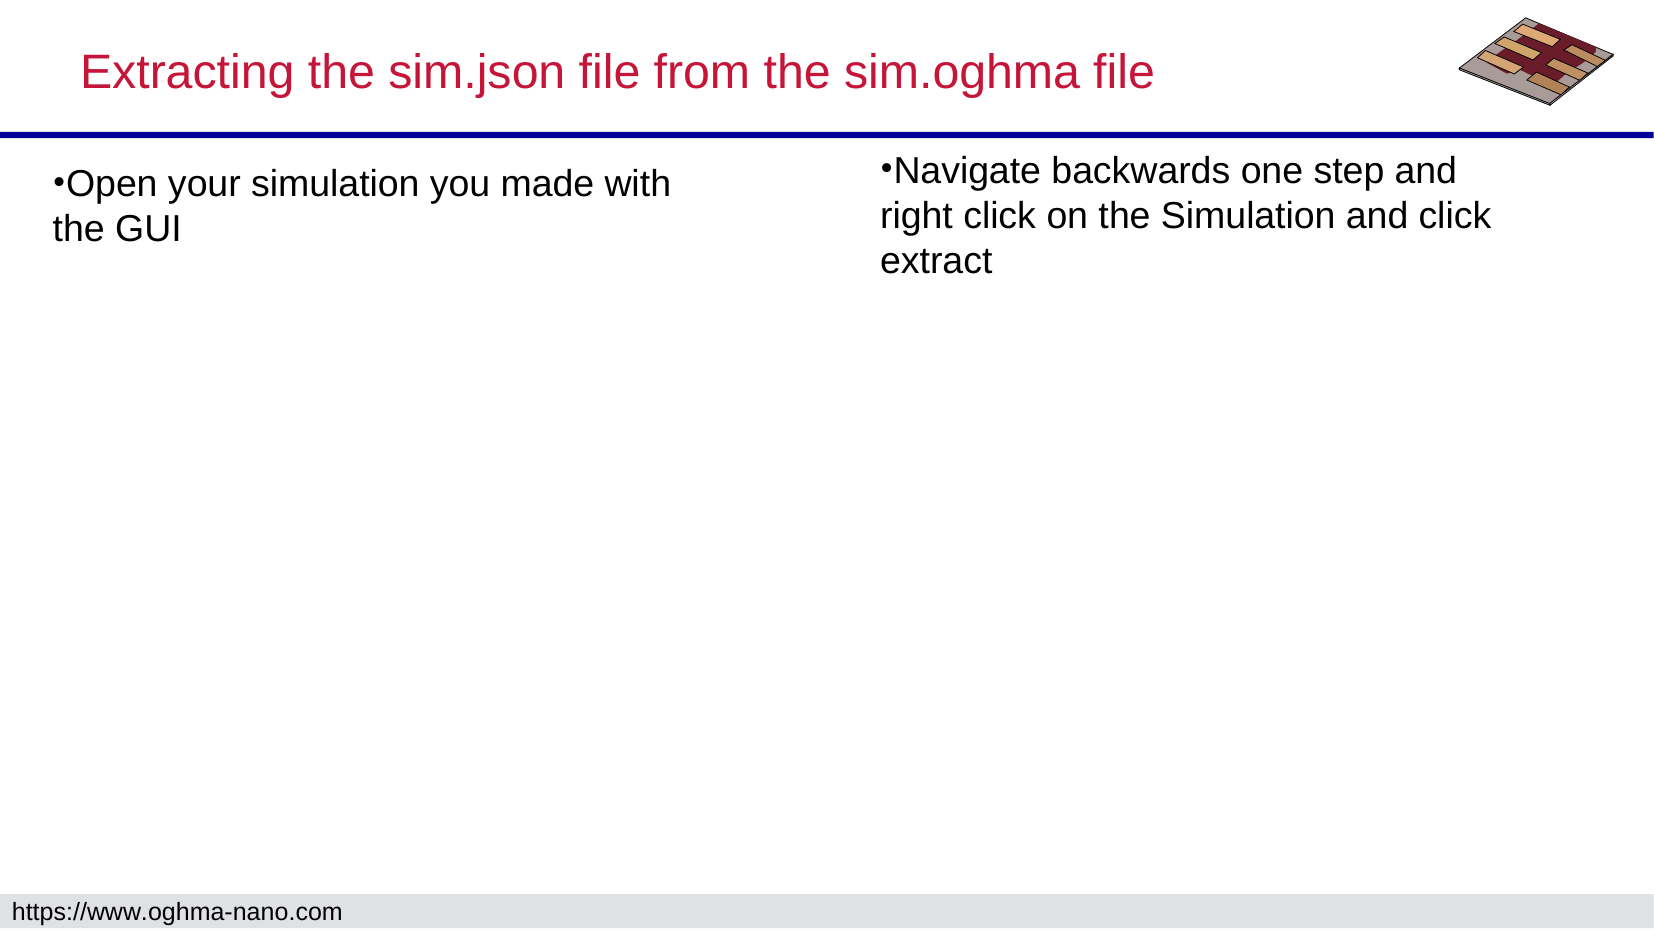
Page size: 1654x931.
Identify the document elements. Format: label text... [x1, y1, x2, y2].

text_box Open your simulation you made with the GUI [38, 151, 708, 931]
title Extracting the sim.json file from the sim.oghma file [65, 28, 1430, 116]
text_box Navigate backwards one step and right click on the Simulation and click extract [865, 138, 1536, 931]
